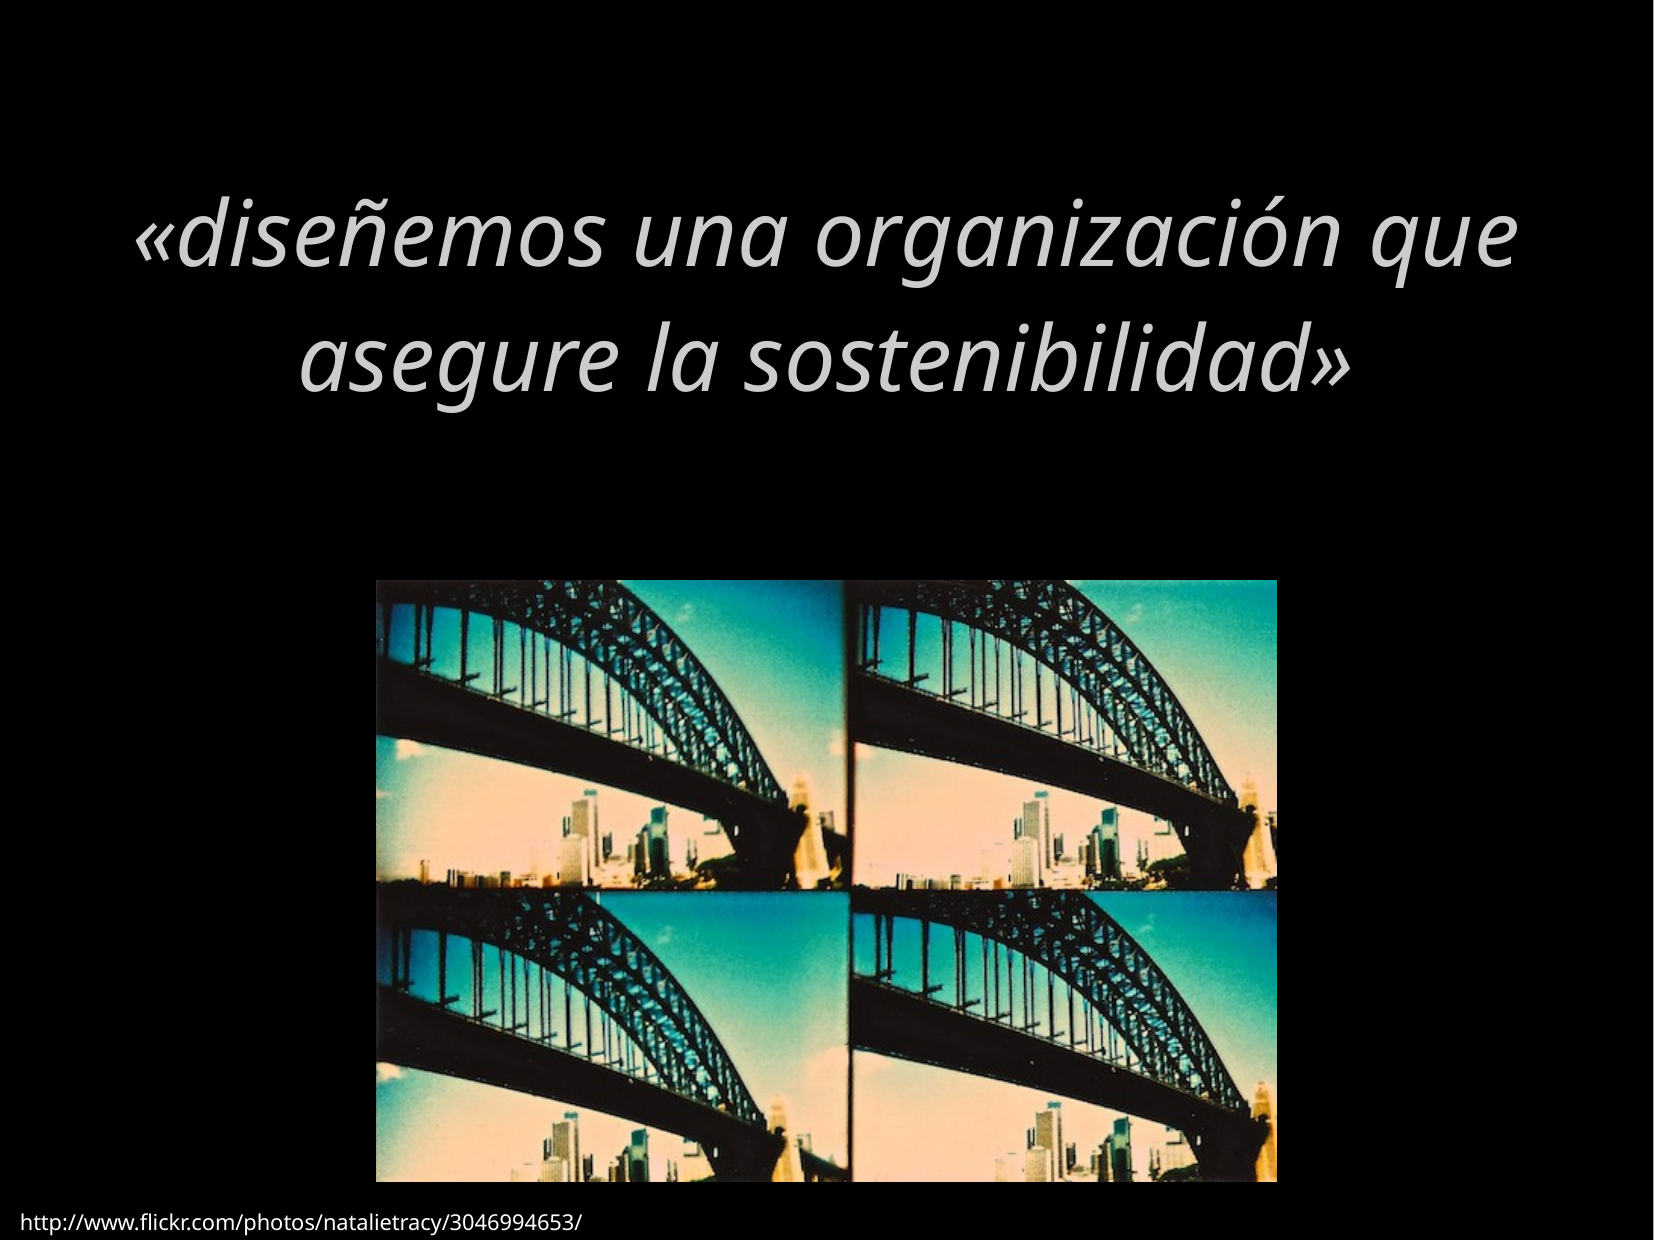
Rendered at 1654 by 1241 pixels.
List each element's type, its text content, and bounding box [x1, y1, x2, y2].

title «diseñemos una organización que asegure la sostenibilidad» [82, 179, 1571, 408]
picture [376, 580, 1277, 1182]
text_box http://www.flickr.com/photos/natalietracy/3046994653/ [5, 1199, 932, 1241]
